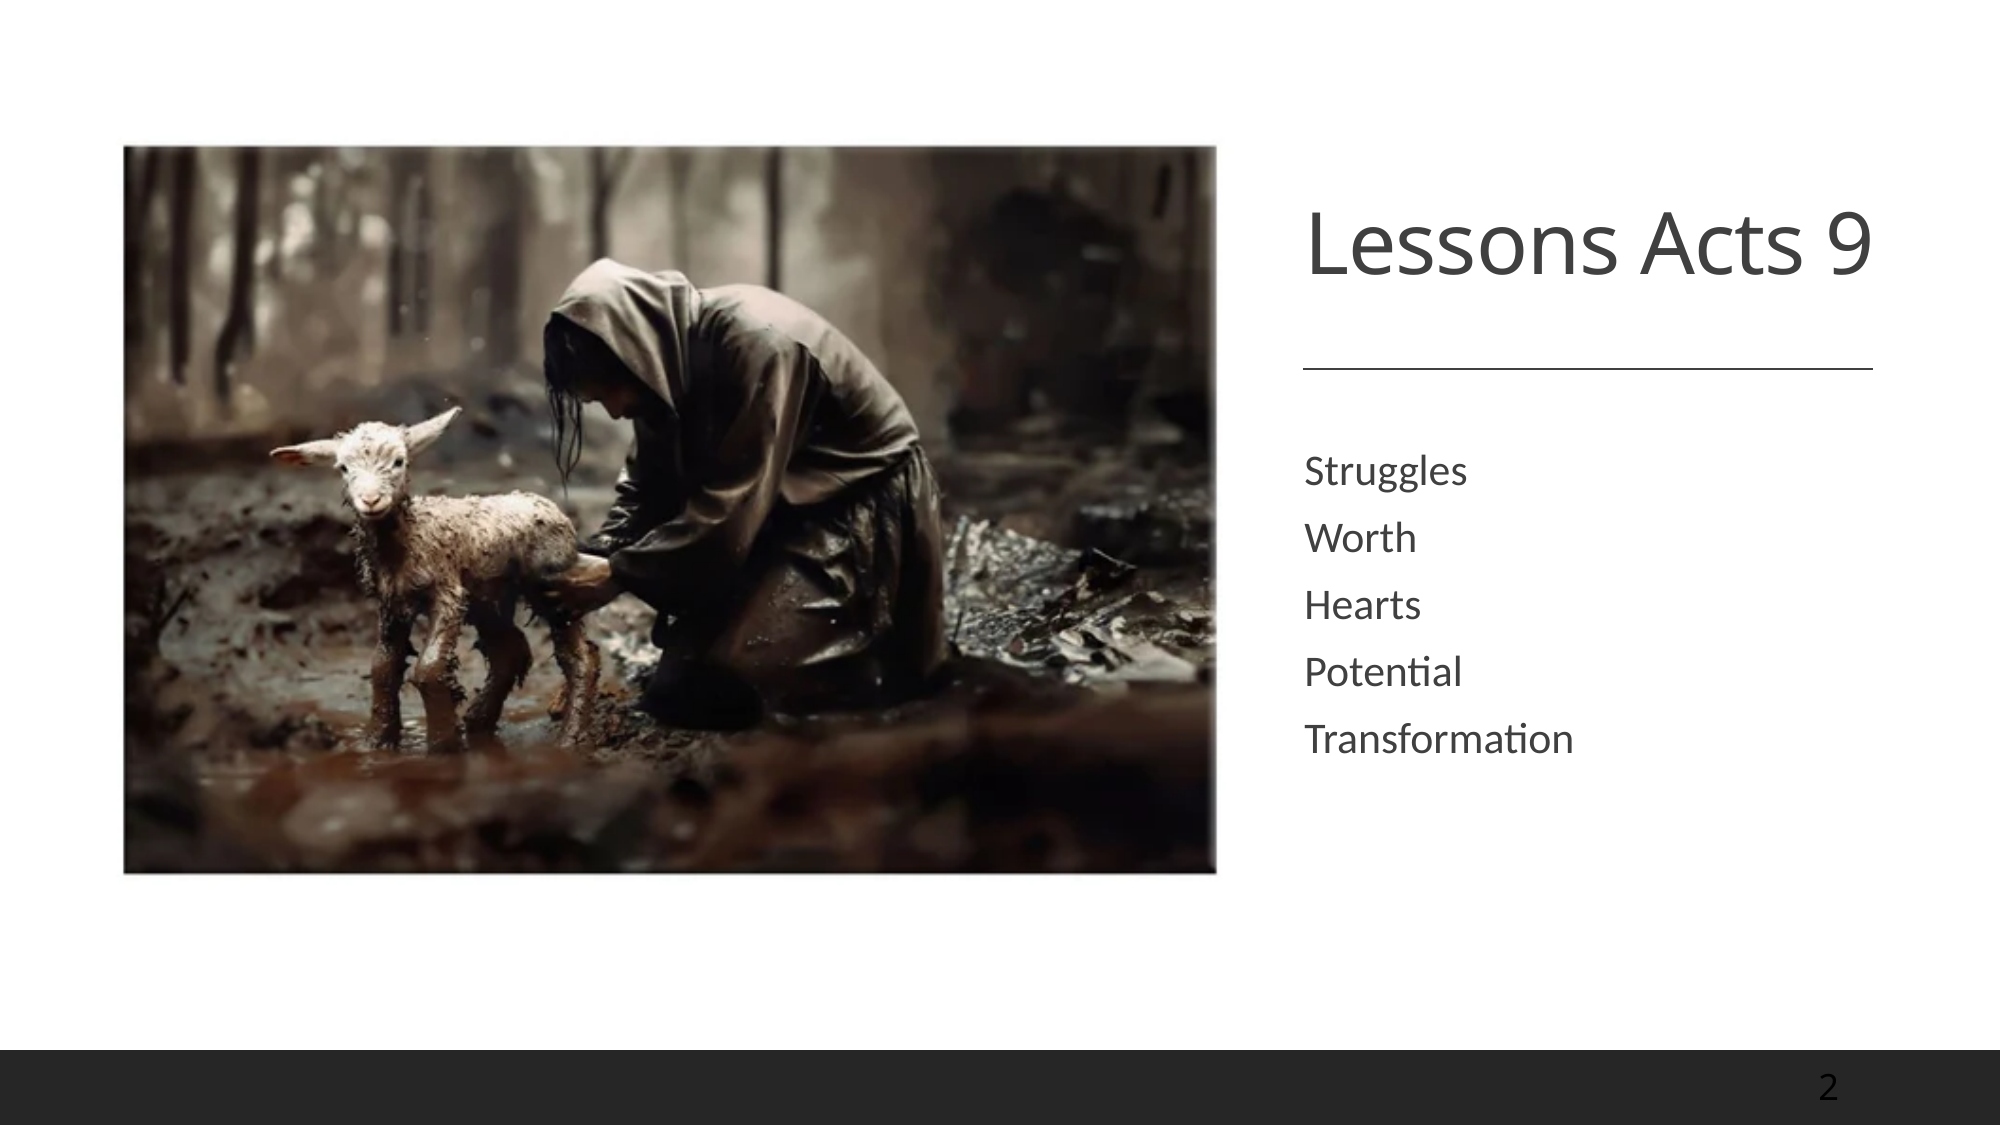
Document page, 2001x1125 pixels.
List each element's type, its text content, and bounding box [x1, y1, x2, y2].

title Lessons Acts 9 [1289, 104, 1895, 301]
list Struggles Worth Hearts Potential Transformation [1289, 394, 1895, 954]
text_box [1803, 1057, 1932, 1118]
picture [103, 104, 1238, 977]
